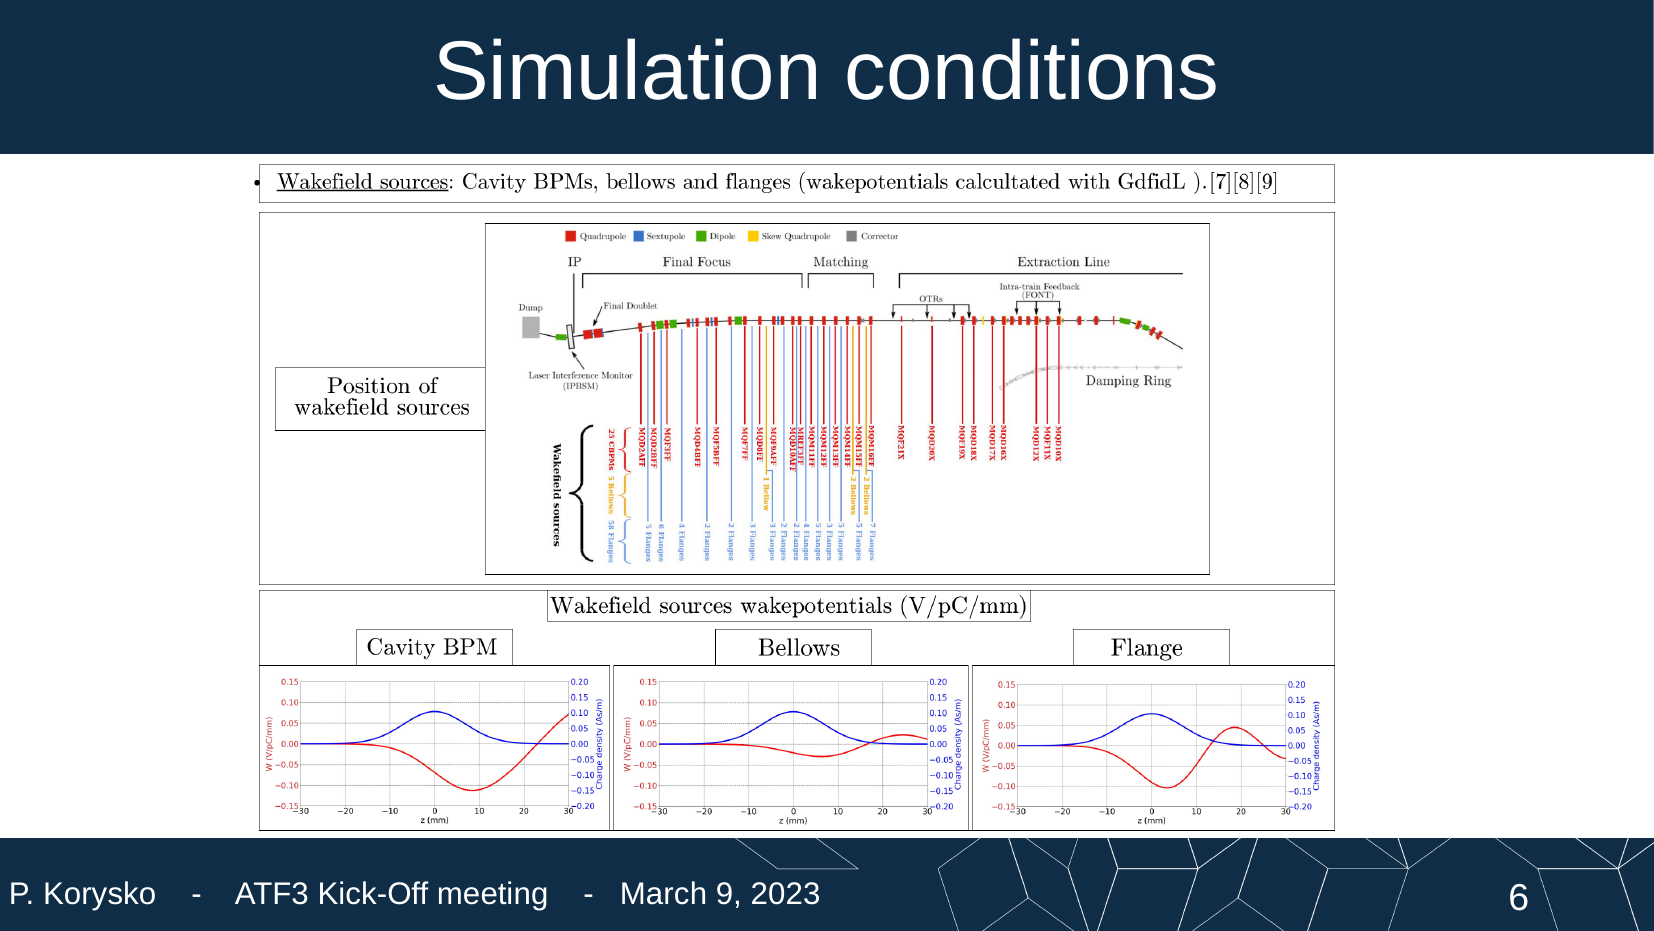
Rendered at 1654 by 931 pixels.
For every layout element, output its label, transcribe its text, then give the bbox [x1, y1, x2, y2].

picture [253, 162, 1341, 835]
text_box P. Korysko - ATF3 Kick-Off meeting - March 9, 2023 [0, 868, 957, 931]
picture [0, 838, 1654, 931]
picture [0, 0, 1654, 154]
text_box <number> [1493, 868, 1654, 931]
